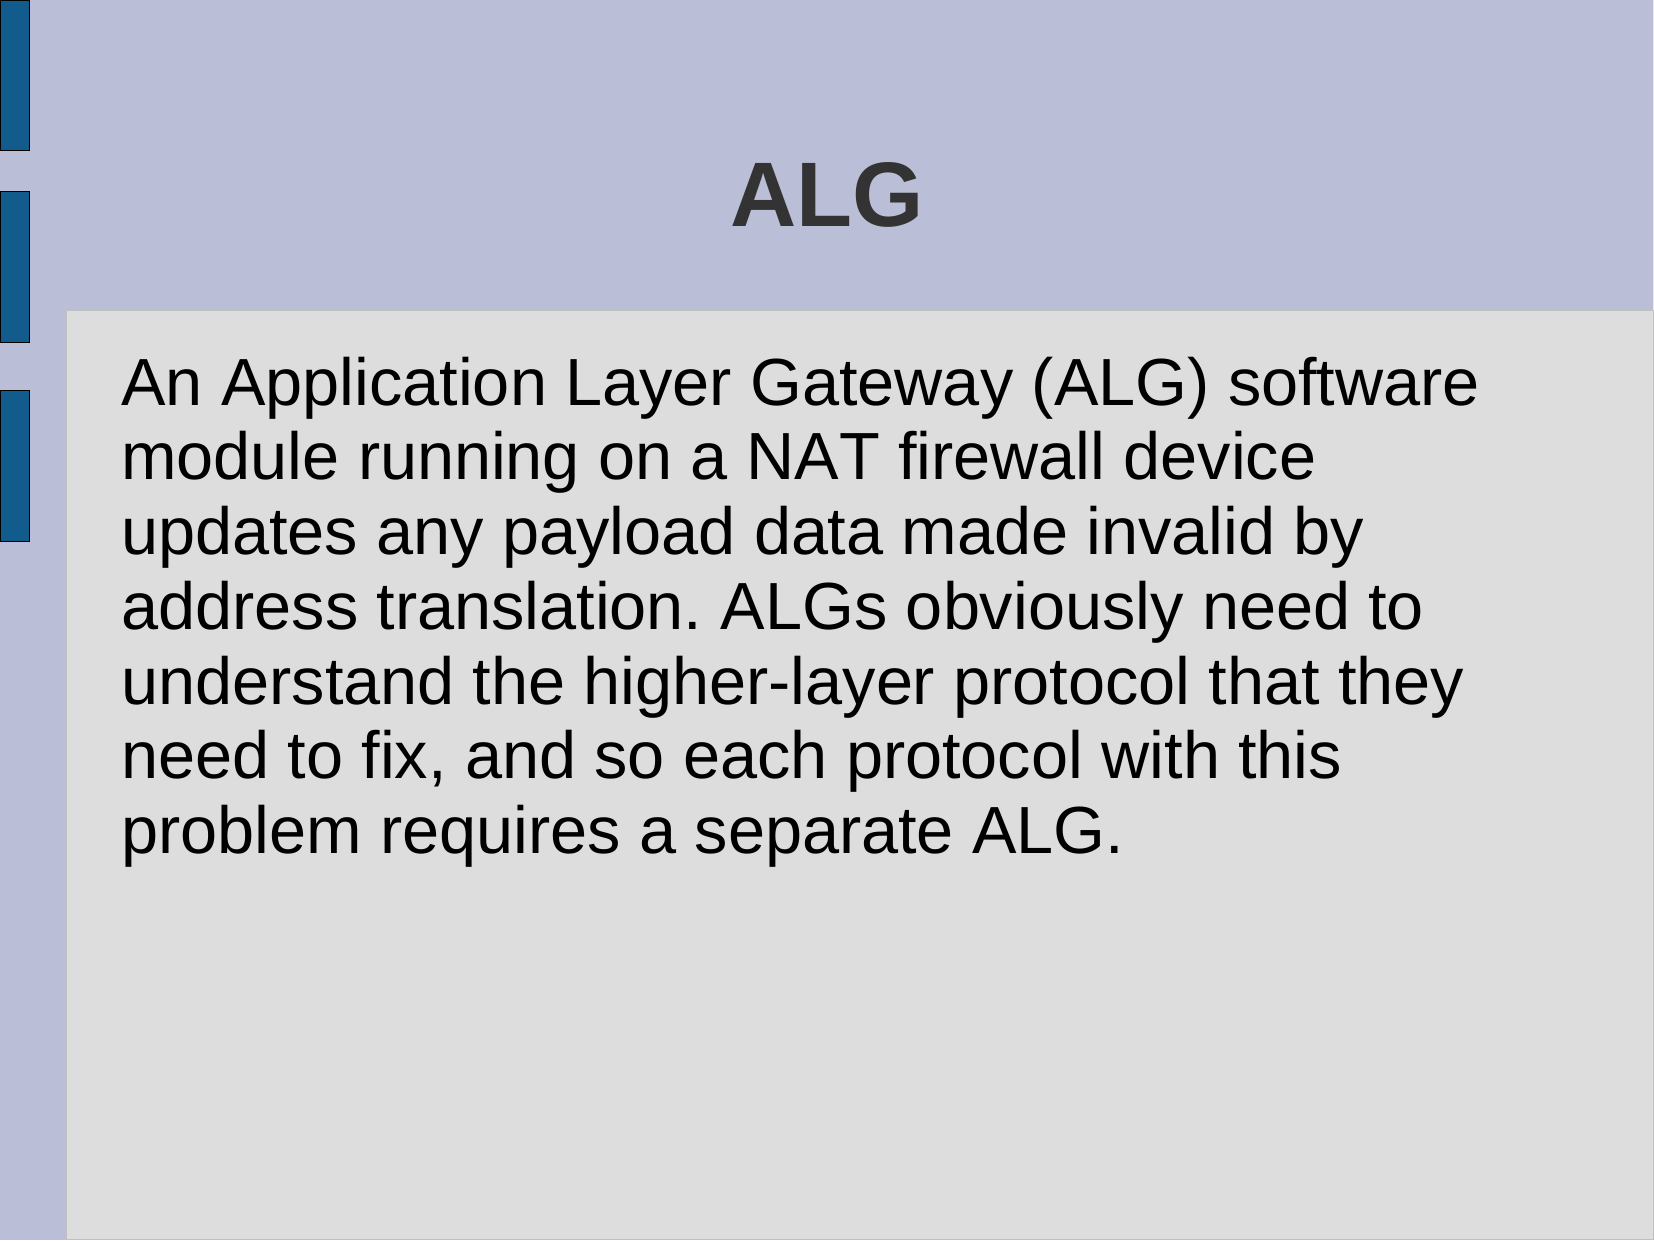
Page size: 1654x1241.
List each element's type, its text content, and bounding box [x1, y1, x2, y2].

list An Application Layer Gateway (ALG) software module running on a NAT firewall device updates any payload data made invalid by address translation. ALGs obviously need to understand the higher-layer protocol that they need to fix, and so each protocol with this problem requires a separate ALG. [121, 344, 1534, 1127]
title ALG [121, 91, 1534, 299]
